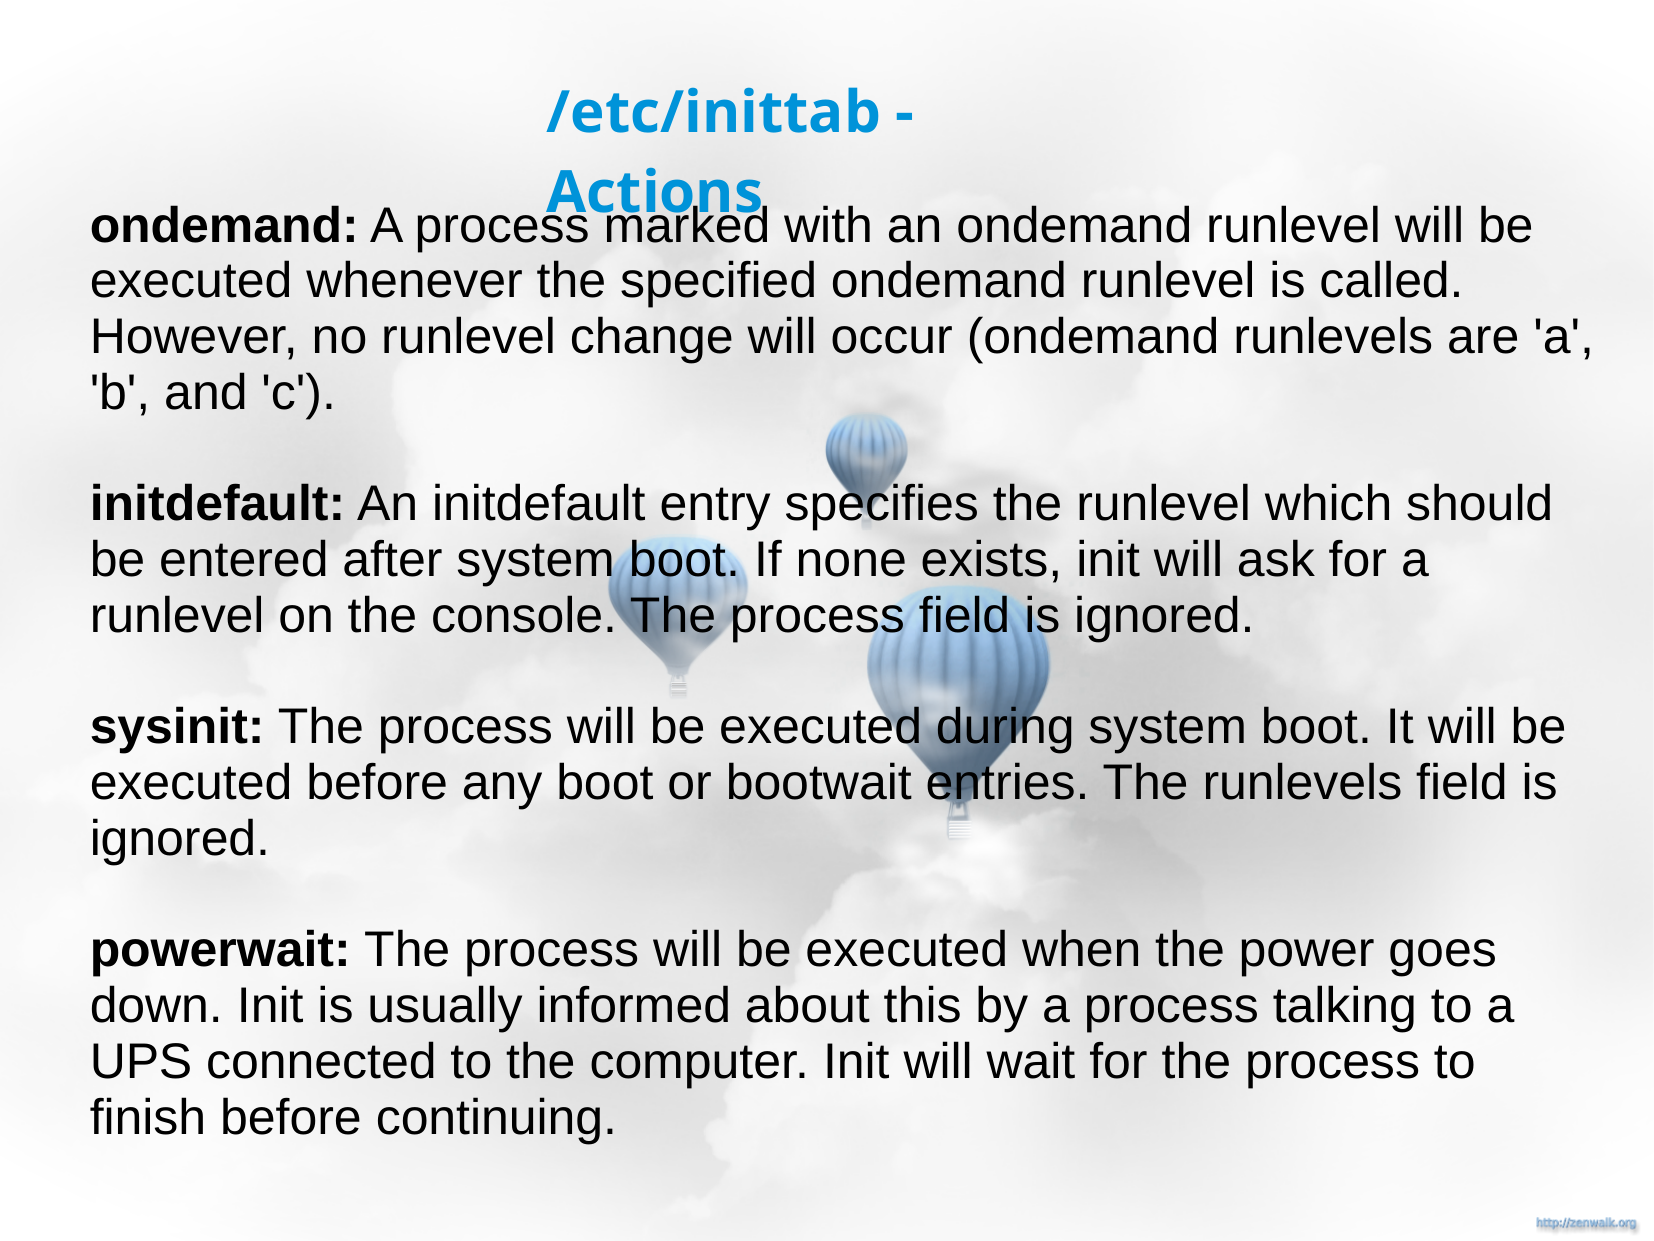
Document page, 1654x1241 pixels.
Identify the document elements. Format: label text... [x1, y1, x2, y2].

text_box /etc/inittab - Actions [531, 63, 1134, 149]
text_box ondemand: A process marked with an ondemand runlevel will be executed whenever the specified ondemand runlevel is called. However, no runlevel change will occur (ondemand runlevels are 'a', 'b', and 'c'). initdefault: An initdefault entry specifies the runlevel which should be entered after system boot. If none exists, init will ask for a runlevel on the console. The process field is ignored. sysinit: The process will be executed during system boot. It will be executed before any boot or bootwait entries. The runlevels field is ignored. powerwait: The process will be executed when the power goes down. Init is usually informed about this by a process talking to a UPS connected to the computer. Init will wait for the process to finish before continuing. [75, 189, 1613, 1153]
